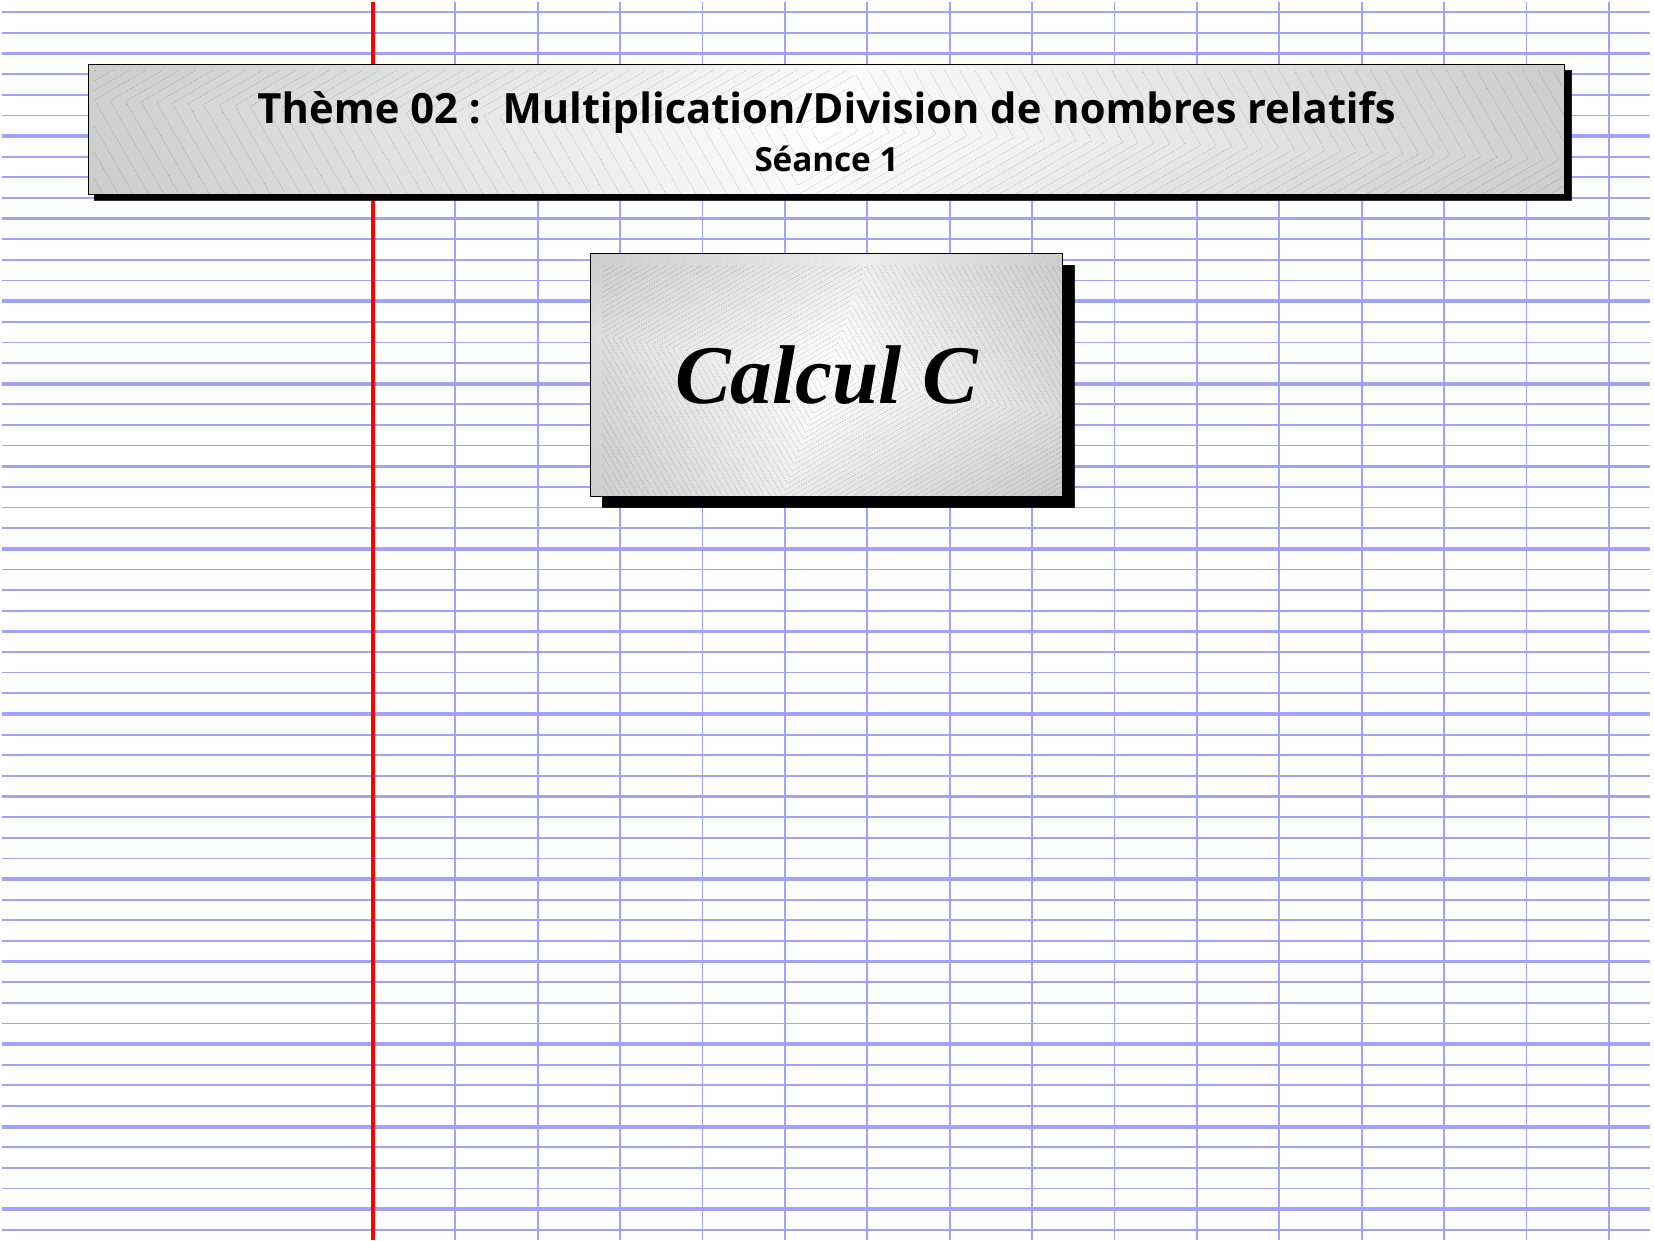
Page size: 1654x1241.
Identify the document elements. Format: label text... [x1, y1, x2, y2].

picture [0, 0, 1654, 1241]
text_box Thème 02 : Multiplication/Division de nombres relatifs Séance 1 [88, 64, 1565, 195]
text_box Calcul C [590, 253, 1063, 497]
